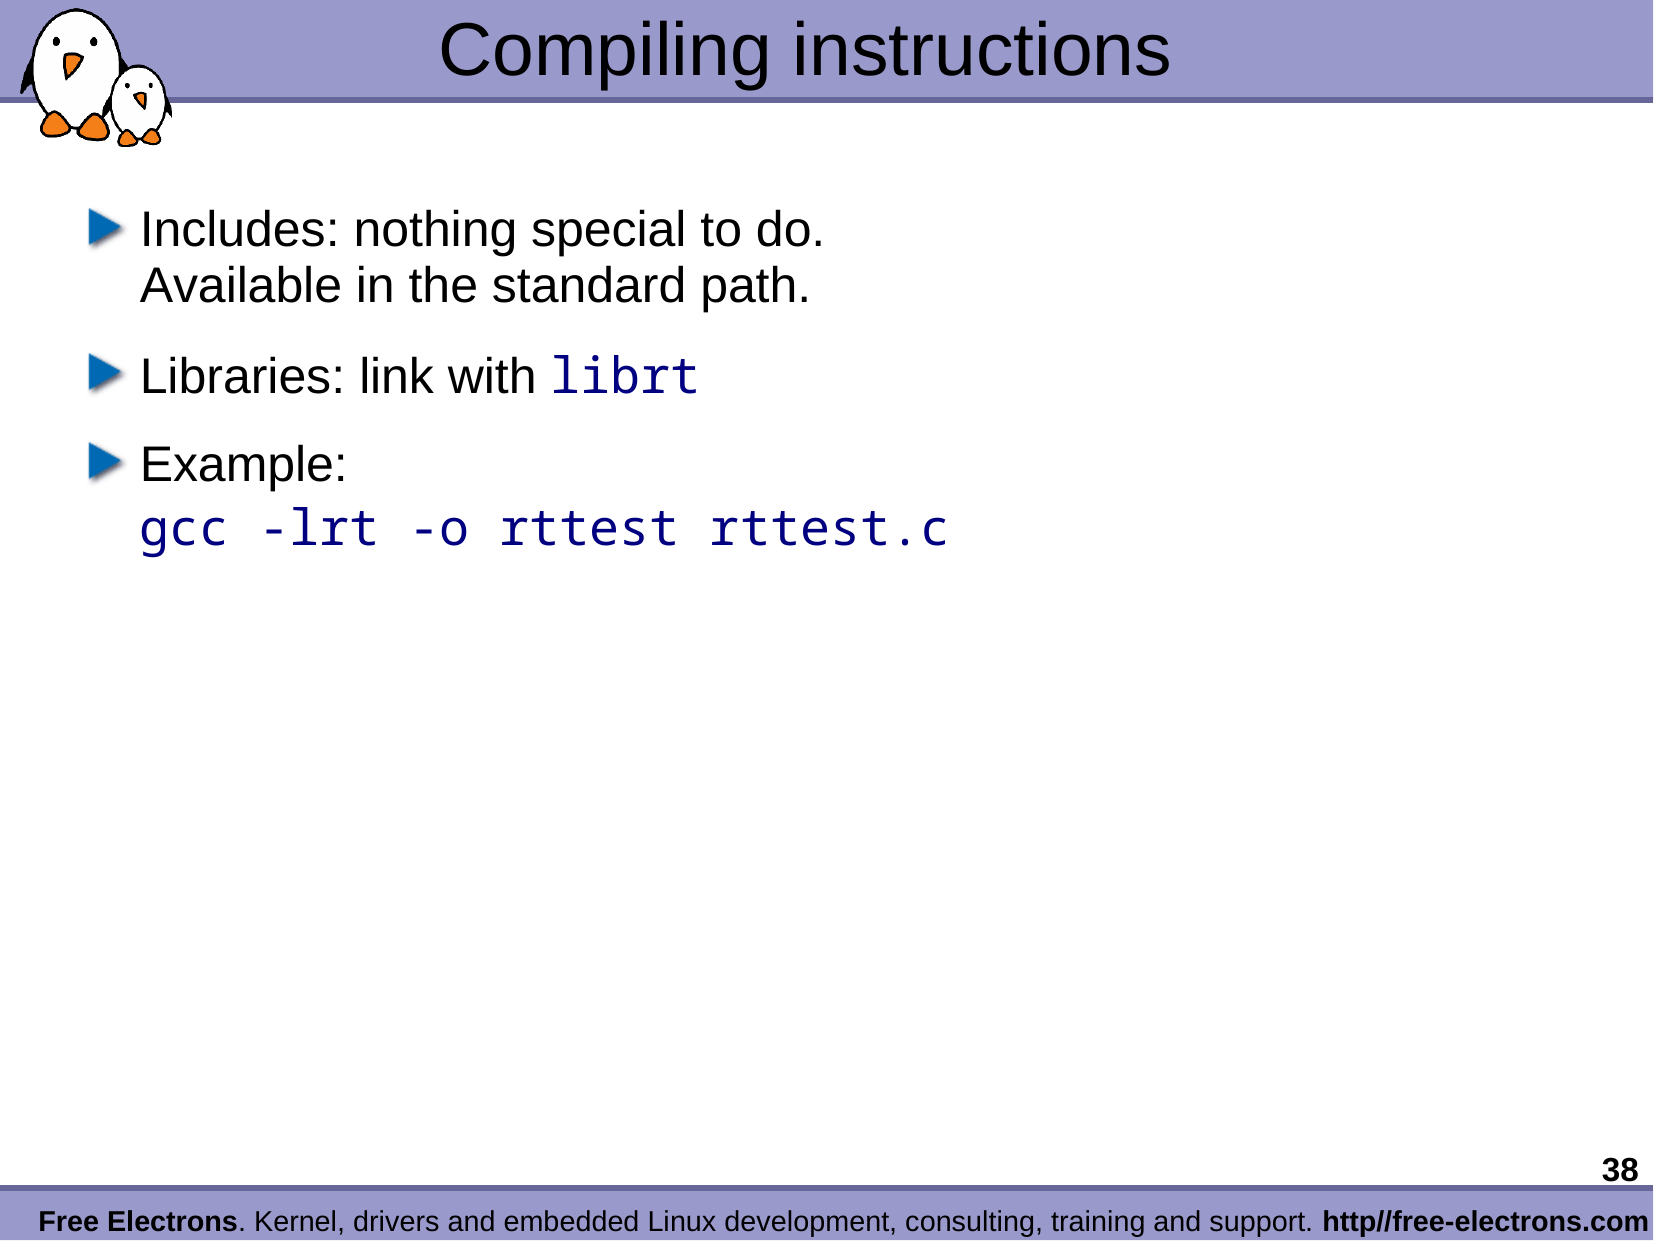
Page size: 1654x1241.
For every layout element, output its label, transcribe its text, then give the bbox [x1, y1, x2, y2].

title Compiling instructions [60, 0, 1551, 100]
picture [20, 8, 172, 147]
list Includes: nothing special to do. Available in the standard path. Libraries: link with librt Example: gcc -lrt -o rttest rttest.c [68, 201, 1592, 1118]
